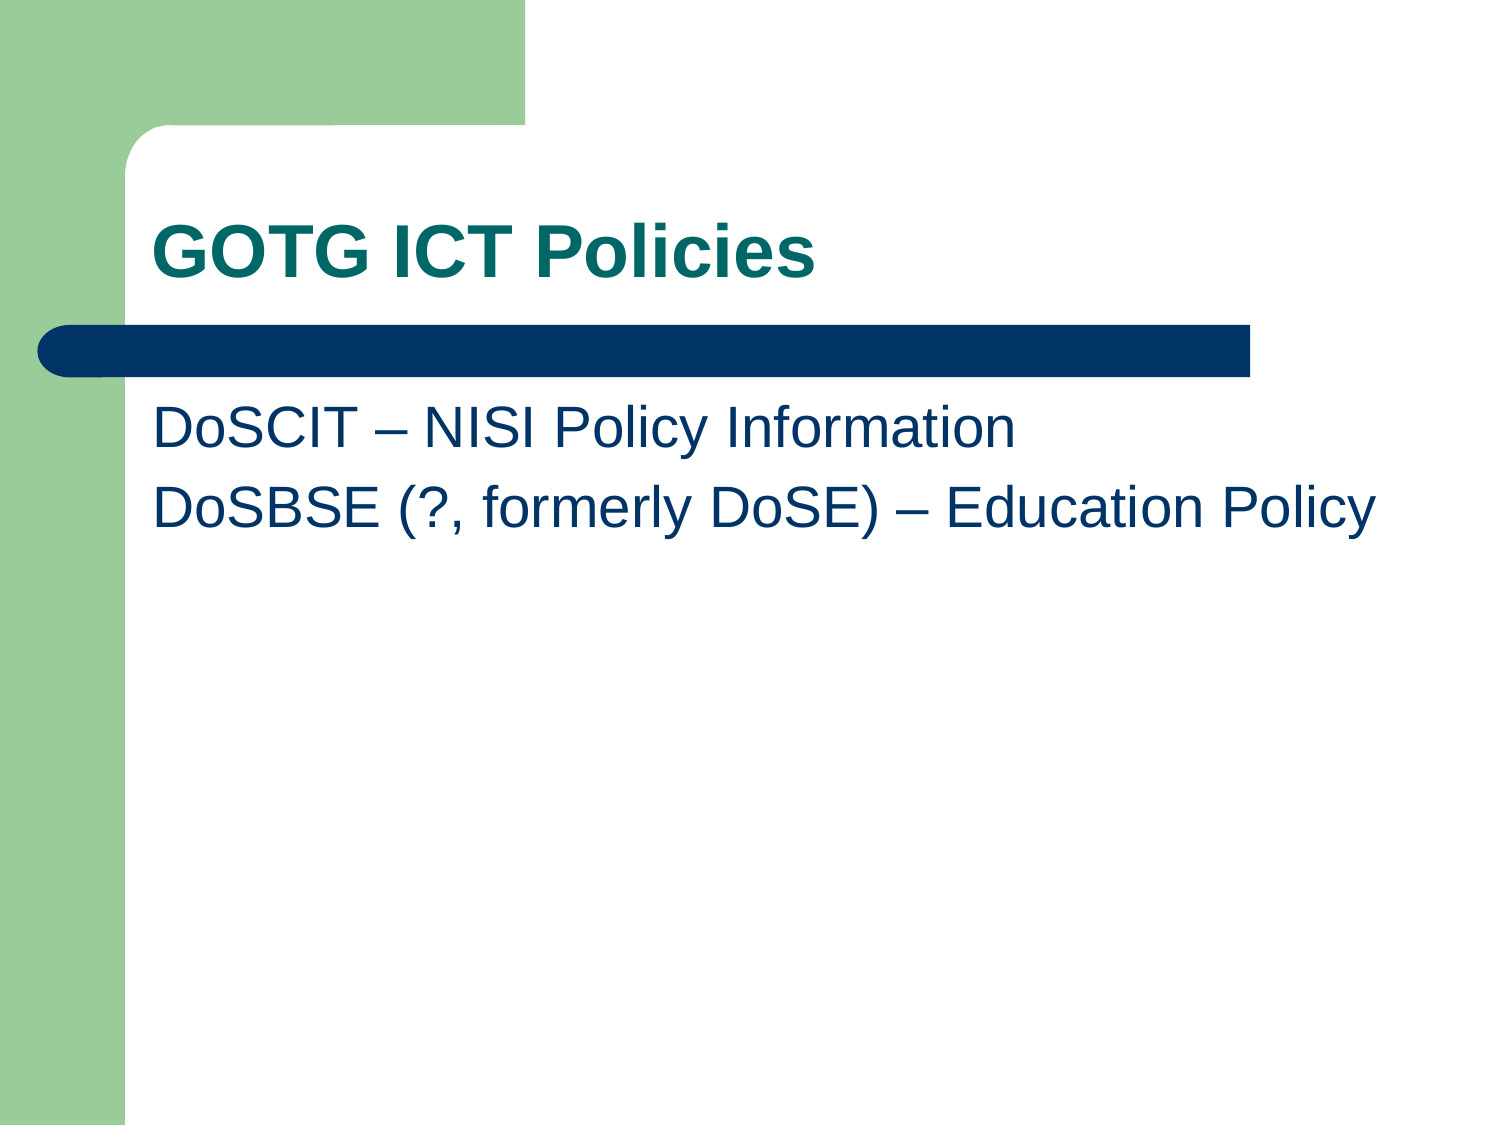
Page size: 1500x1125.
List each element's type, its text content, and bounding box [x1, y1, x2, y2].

title GOTG ICT Policies [136, 136, 1414, 301]
list DoSCIT – NISI Policy Information DoSBSE (?, formerly DoSE) – Education Policy [137, 387, 1400, 999]
